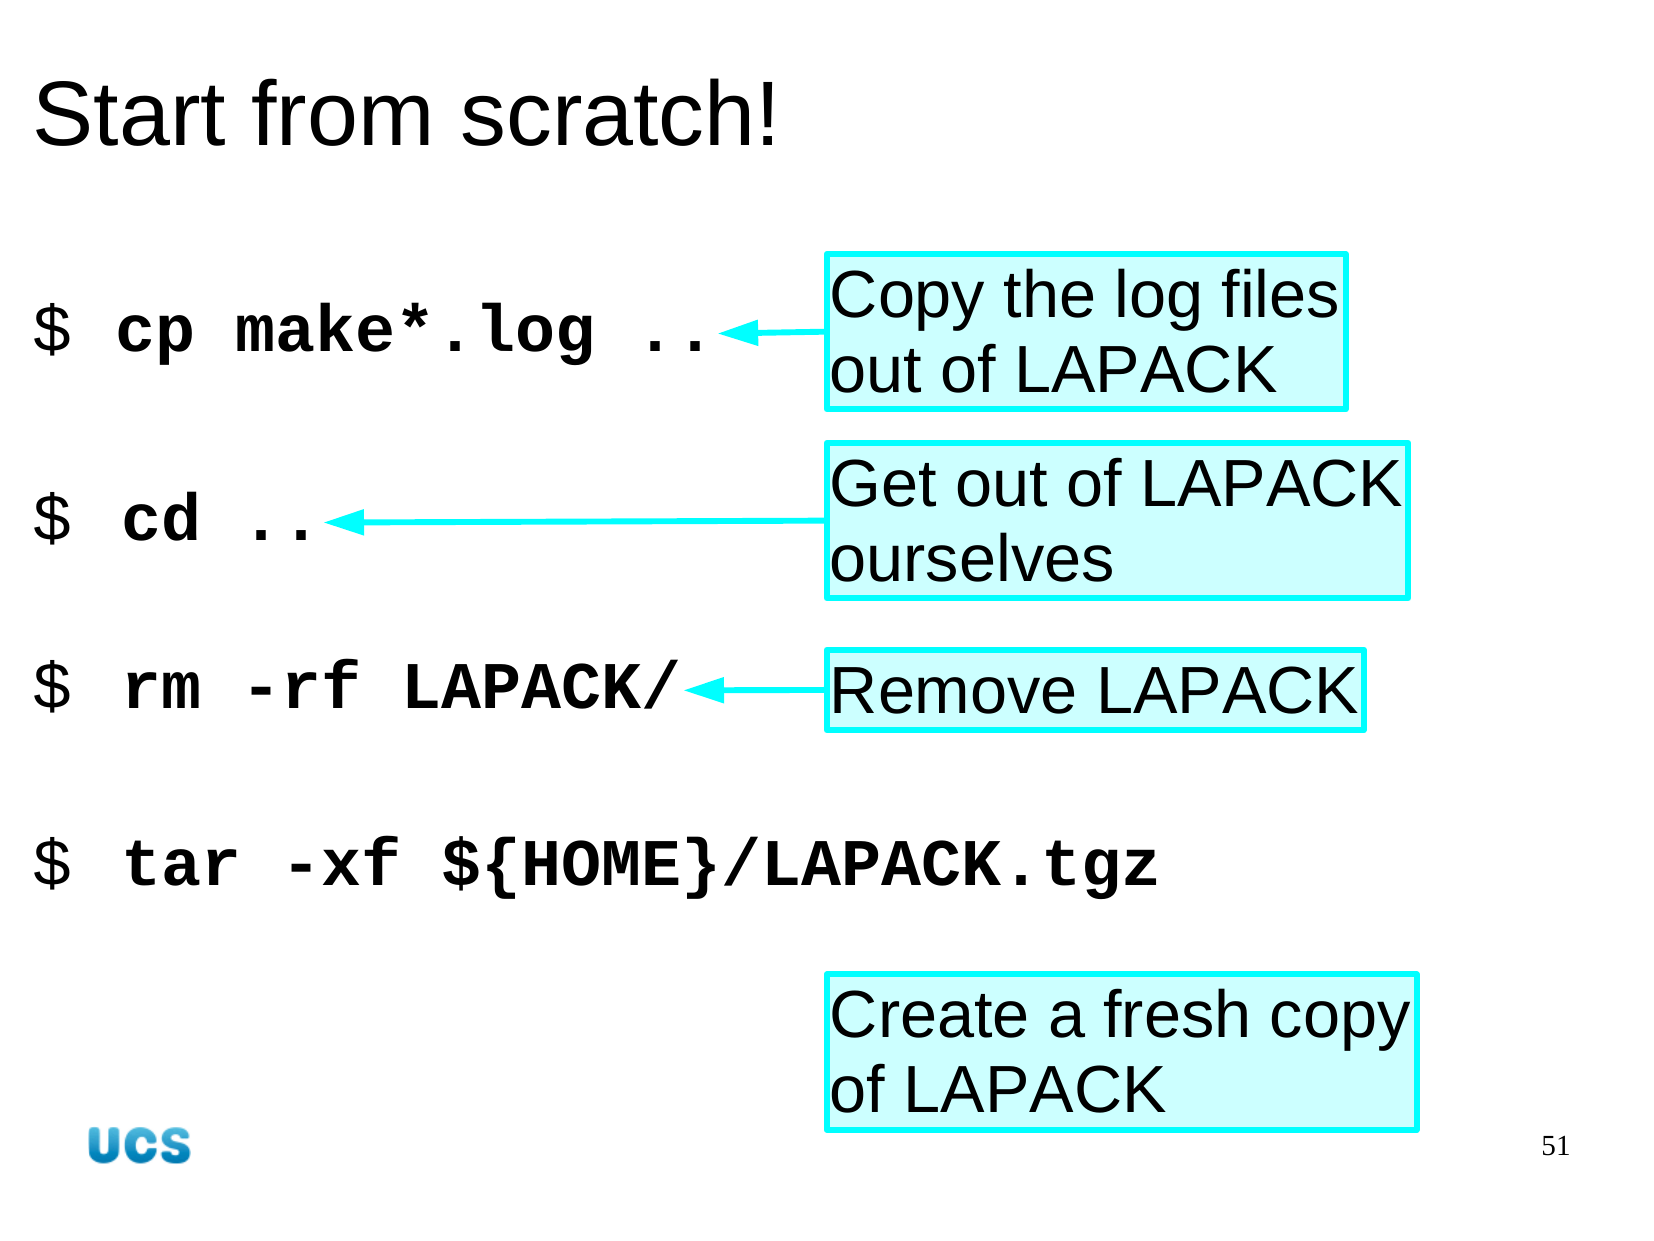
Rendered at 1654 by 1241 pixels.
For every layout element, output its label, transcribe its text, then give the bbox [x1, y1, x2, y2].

text_box Get out of LAPACK ourselves [826, 442, 1409, 599]
text_box $ [29, 826, 76, 909]
text_box tar -xf ${HOME}/LAPACK.tgz [118, 826, 1165, 909]
text_box $ [29, 649, 76, 732]
text_box cp make*.log .. [112, 292, 719, 375]
text_box cd .. [118, 481, 325, 564]
text_box Copy the log files out of LAPACK [826, 253, 1346, 410]
text_box $ [29, 481, 76, 564]
text_box Start from scratch! [29, 59, 786, 169]
text_box Remove LAPACK [826, 649, 1364, 731]
picture [88, 1126, 191, 1165]
text_box Create a fresh copy of LAPACK [826, 974, 1417, 1130]
text_box rm -rf LAPACK/ [118, 649, 685, 732]
text_box $ [29, 292, 76, 375]
